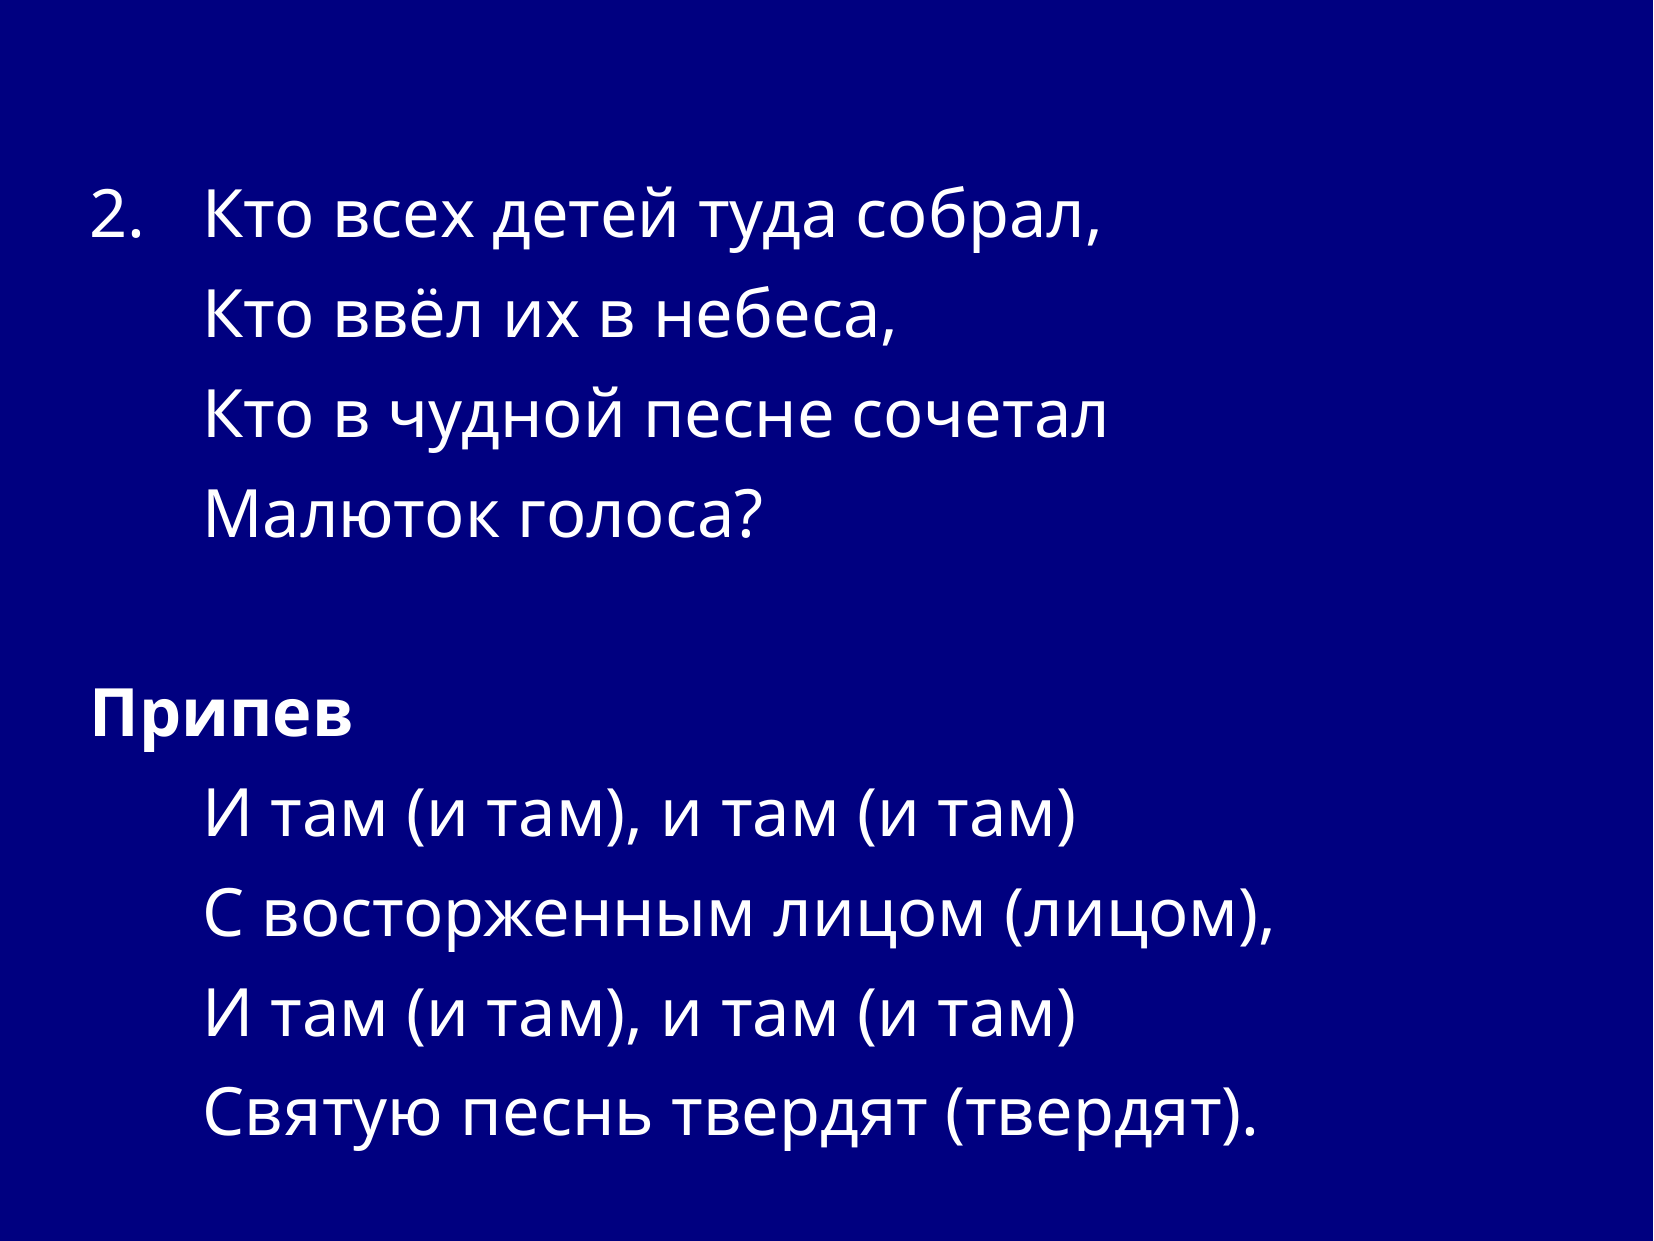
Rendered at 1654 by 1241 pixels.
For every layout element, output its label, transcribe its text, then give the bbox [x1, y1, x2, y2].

text_box 2. Кто всех детей туда собрал, Кто ввёл их в небеса, Кто в чудной песне сочетал Малюток голоса? Припев И там (и там), и там (и там) С восторженным лицом (лицом), И там (и там), и там (и там) Святую песнь твердят (твердят). [75, 150, 1576, 1163]
